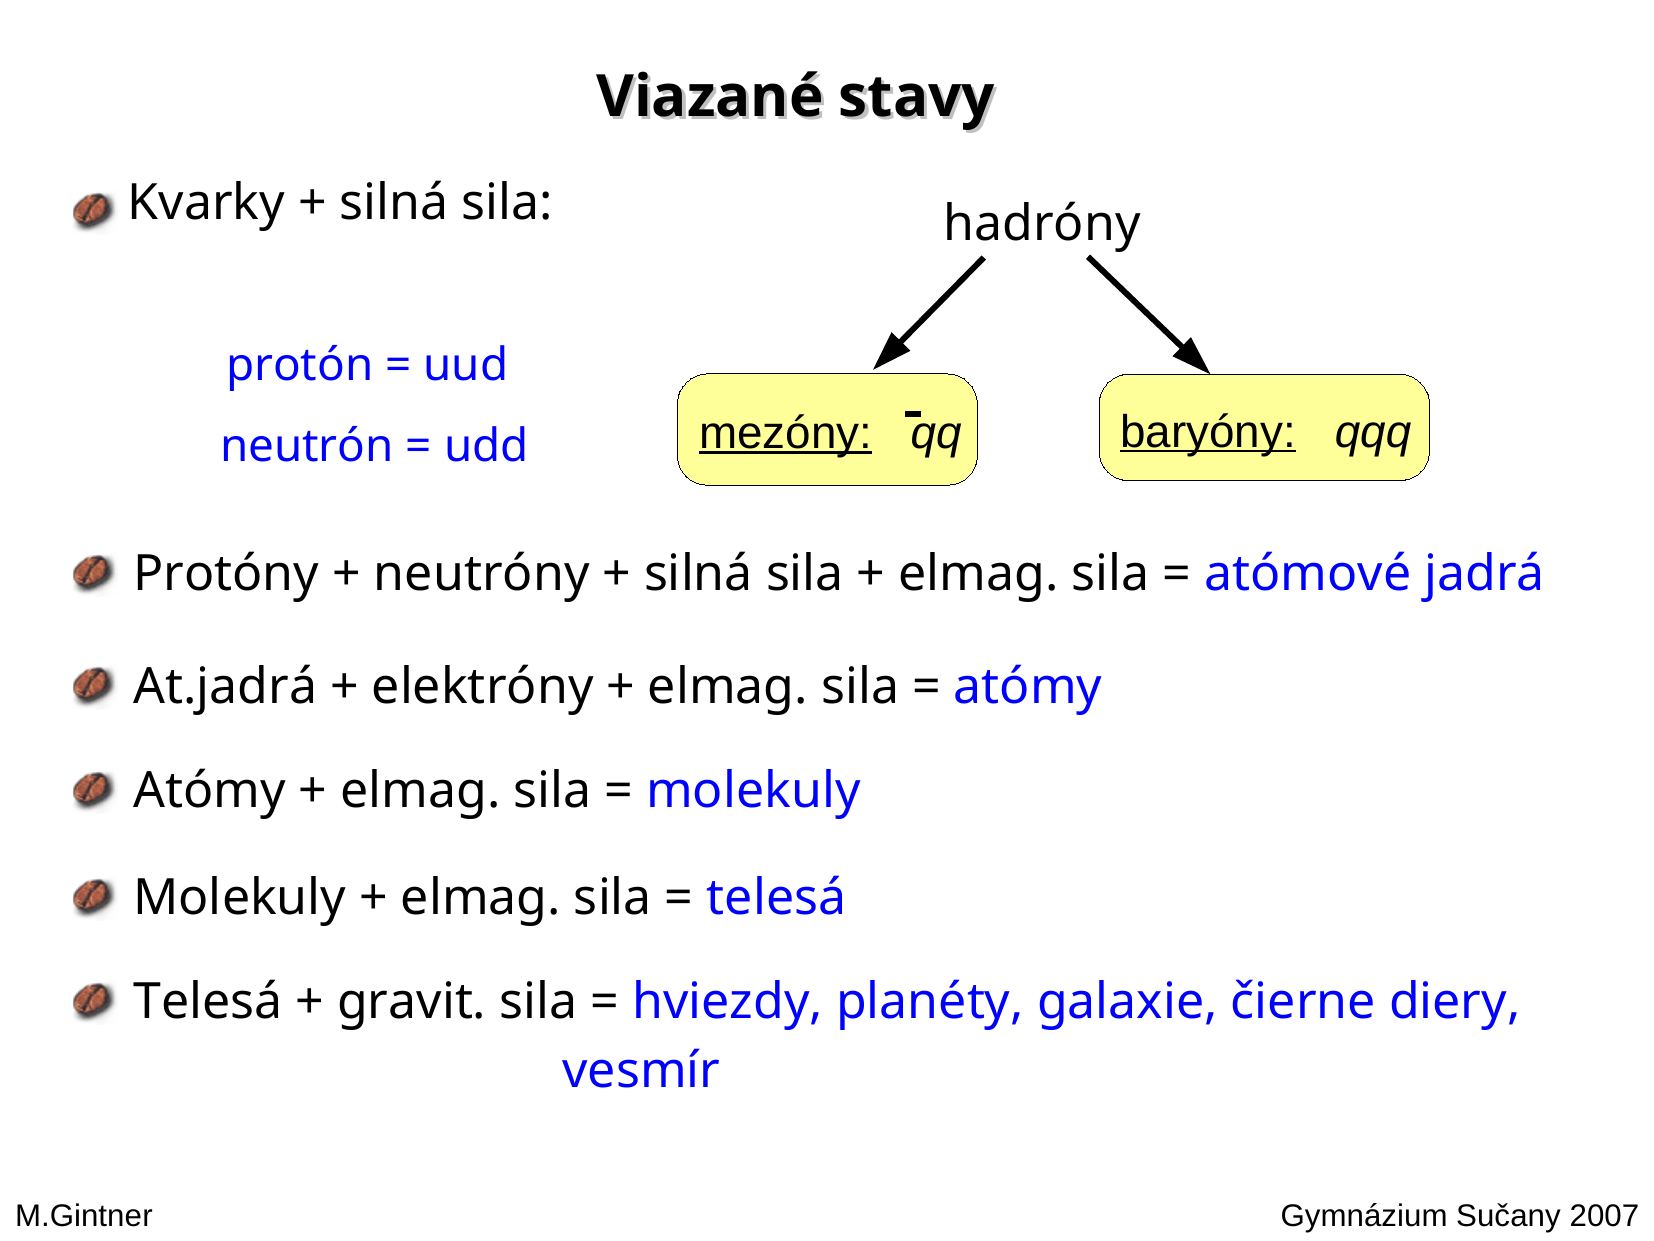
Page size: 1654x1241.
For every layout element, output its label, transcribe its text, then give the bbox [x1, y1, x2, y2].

text_box Atómy + elmag. sila = molekuly [118, 746, 845, 832]
text_box M.Gintner [0, 1191, 168, 1241]
text_box Molekuly + elmag. sila = telesá [118, 853, 842, 939]
text_box Telesá + gravit. sila = hviezdy, planéty, galaxie, čierne diery, vesmír [118, 958, 1562, 1113]
text_box hadróny [928, 179, 1145, 265]
text_box protón = uud [211, 324, 506, 403]
text_box neutrón = udd [205, 405, 528, 484]
text_box Protóny + neutróny + silná sila + elmag. sila = atómové jadrá [118, 529, 1515, 615]
text_box Kvarky + silná sila: [112, 159, 566, 244]
picture [72, 551, 118, 597]
text_box [677, 373, 978, 486]
text_box Gymnázium Sučany 2007 [1265, 1191, 1654, 1241]
picture [72, 189, 112, 235]
picture [72, 663, 118, 710]
picture [72, 768, 118, 814]
picture [72, 979, 118, 1025]
text_box At.jadrá + elektróny + elmag. sila = atómy [118, 642, 1108, 728]
text_box baryóny: qqq [1105, 398, 1426, 469]
text_box [1099, 374, 1430, 481]
text_box mezóny: qq [684, 399, 977, 471]
picture [72, 875, 118, 921]
text_box Viazané stavy [581, 46, 1000, 143]
